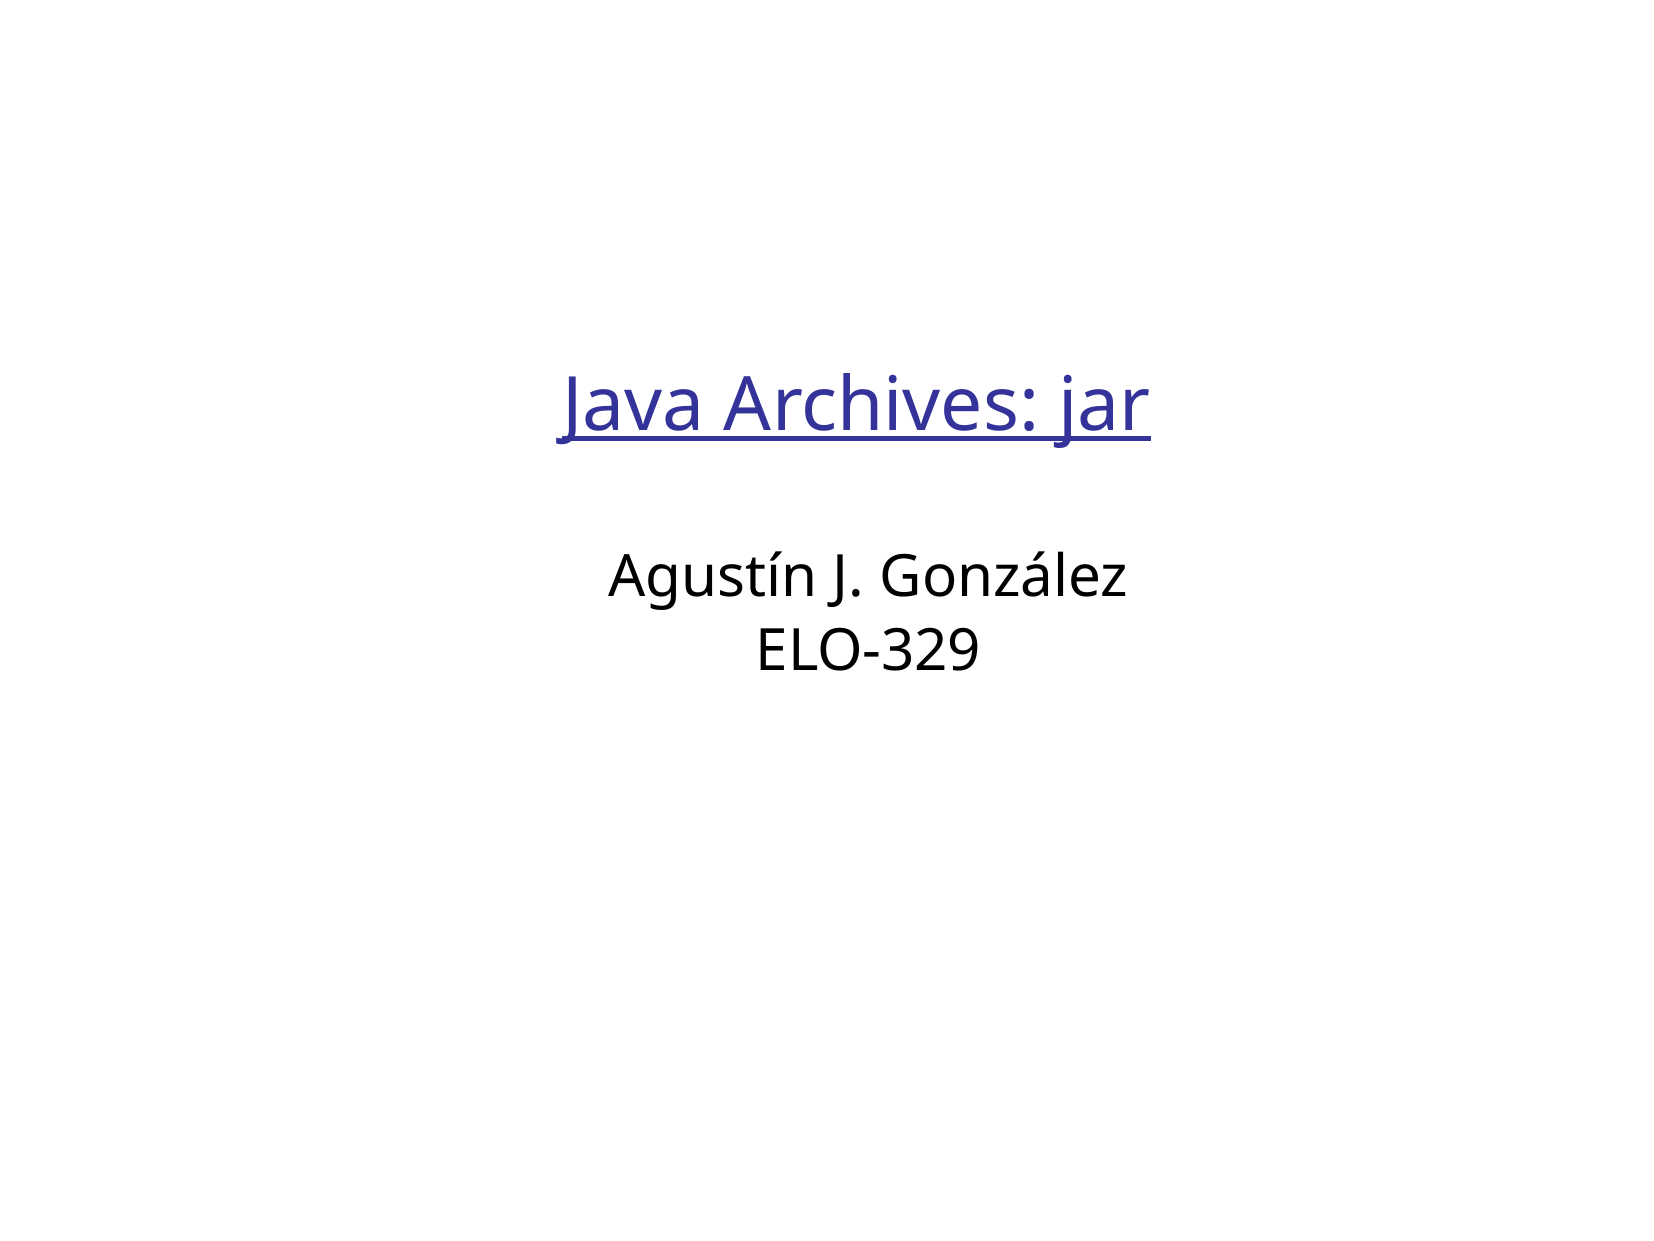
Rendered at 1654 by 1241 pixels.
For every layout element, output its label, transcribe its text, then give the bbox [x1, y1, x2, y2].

title Java Archives: jar [112, 332, 1601, 471]
subtitle Agustín J. González ELO-329 [86, 487, 1576, 736]
